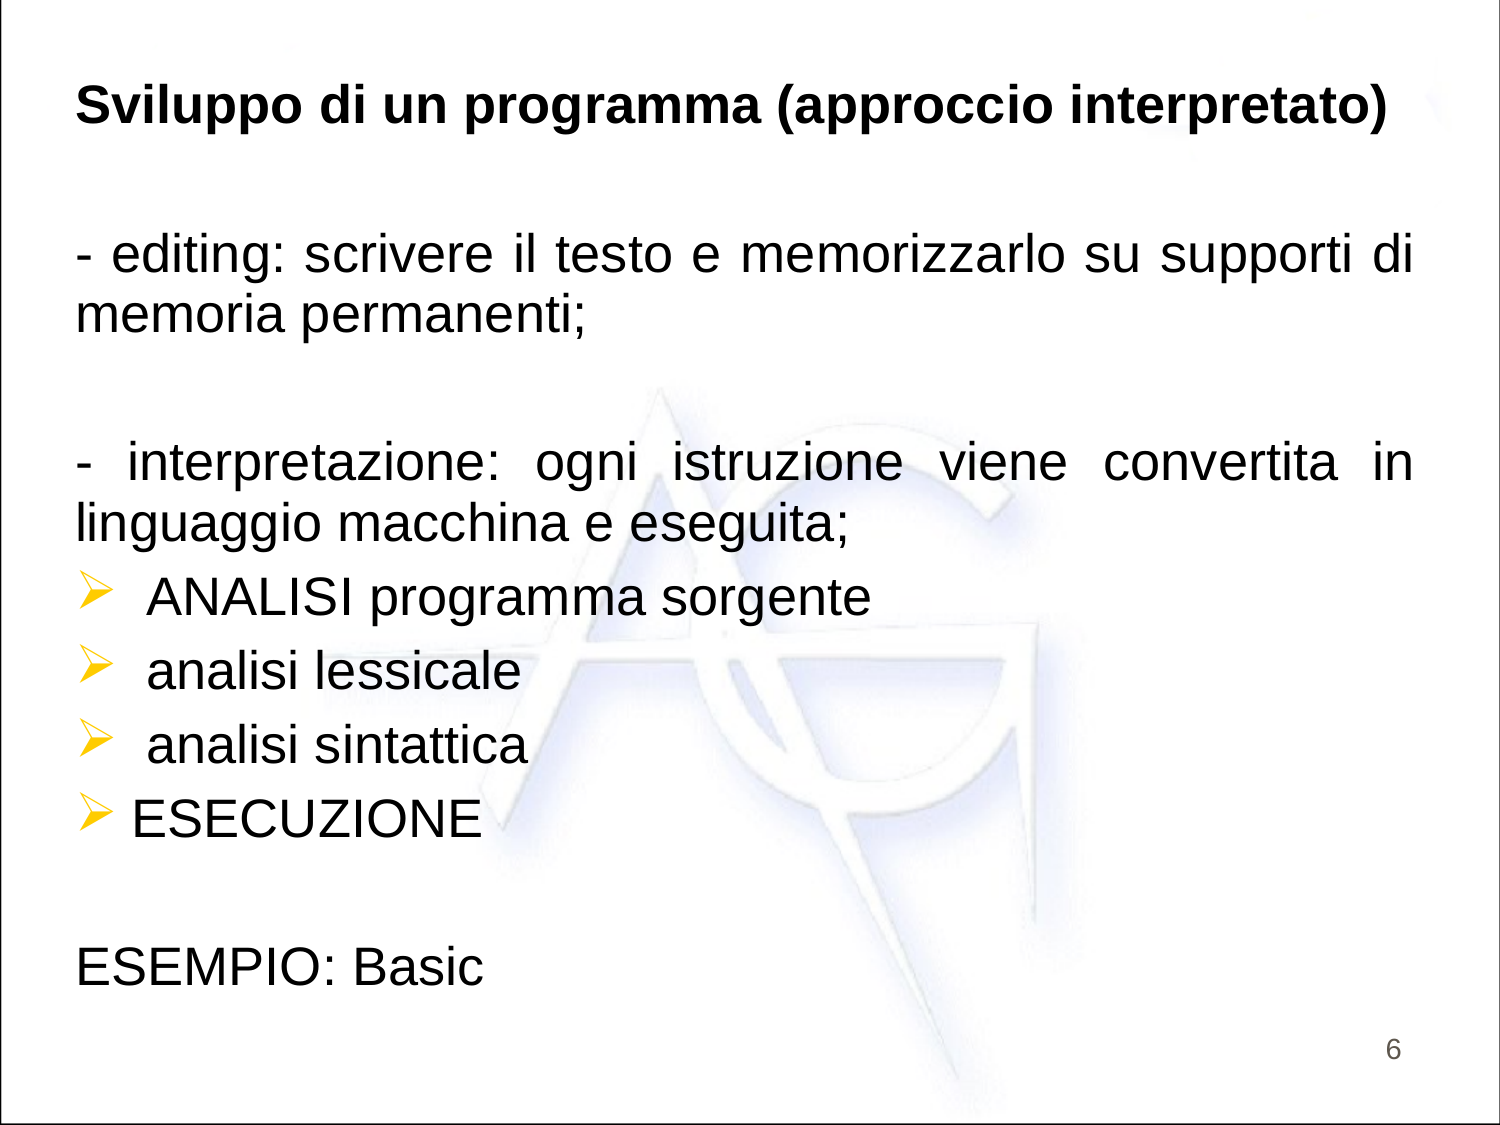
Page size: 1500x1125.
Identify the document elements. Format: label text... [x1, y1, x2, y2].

list Sviluppo di un programma (approccio interpretato) - editing: scrivere il testo e memorizzarlo su supporti di memoria permanenti; - interpretazione: ogni istruzione viene convertita in linguaggio macchina e eseguita; ANALISI programma sorgente analisi lessicale analisi sintattica ESECUZIONE ESEMPIO: Basic [75, 75, 1417, 1072]
picture [0, 0, 1500, 1125]
